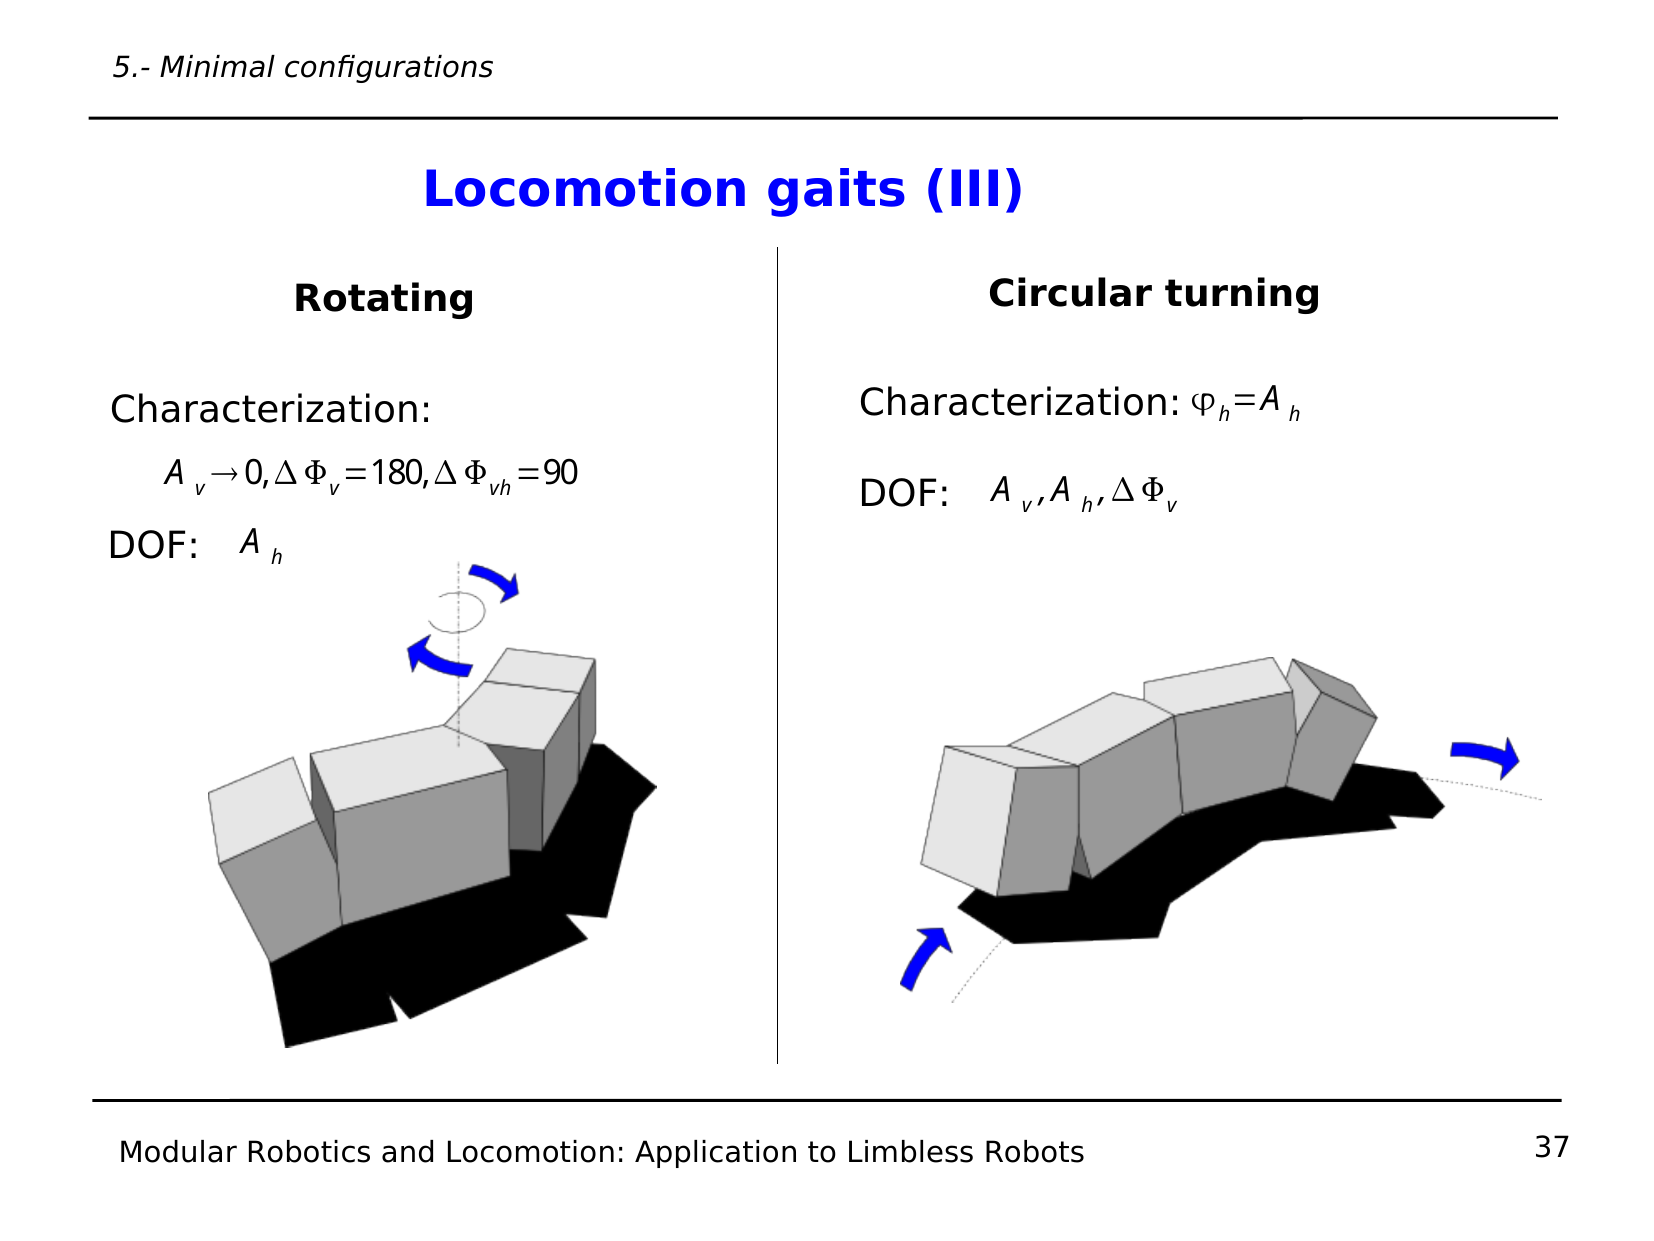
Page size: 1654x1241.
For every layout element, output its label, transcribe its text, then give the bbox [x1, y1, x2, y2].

text_box DOF: [831, 464, 989, 523]
text_box Circular turning [973, 263, 1331, 323]
text_box Characterization: [83, 380, 466, 439]
chart [232, 521, 291, 571]
text_box Locomotion gaits (III) [407, 152, 1030, 226]
picture [208, 561, 657, 1048]
text_box 5.- Minimal configurations [97, 42, 509, 93]
text_box DOF: [80, 516, 239, 576]
text_box Modular Robotics and Locomotion: Application to Limbless Robots [103, 1128, 1102, 1178]
picture [900, 657, 1542, 1003]
text_box Rotating [278, 269, 487, 328]
text_box Characterization: [831, 373, 1215, 432]
chart [983, 469, 1187, 519]
chart [1182, 378, 1310, 428]
chart [156, 452, 586, 502]
